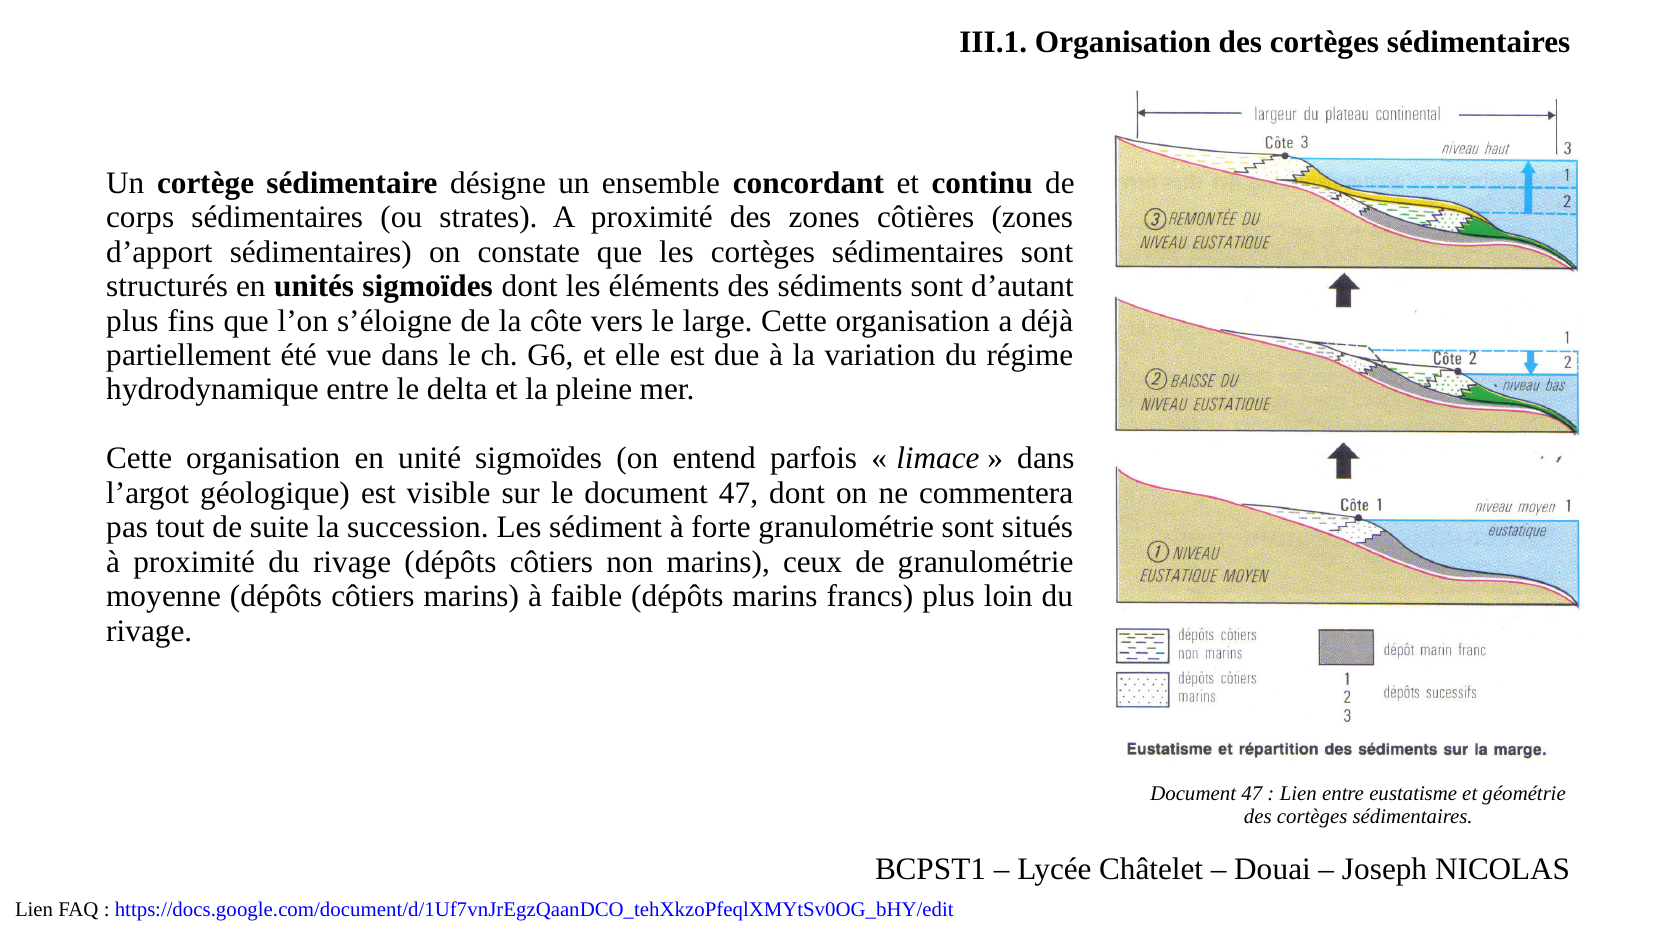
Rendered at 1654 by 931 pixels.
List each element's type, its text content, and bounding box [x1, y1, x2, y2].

text_box Document 47 : Lien entre eustatisme et géométrie des cortèges sédimentaires. [1139, 775, 1577, 851]
text_box III.1. Organisation des cortèges sédimentaires [401, 5, 1572, 78]
picture [1094, 65, 1607, 775]
text_box Lien FAQ : https://docs.google.com/document/d/1Uf7vnJrEgzQaanDCO_tehXkzoPfeqlXMYtSv0OG_bHY/edit [0, 897, 993, 931]
text_box BCPST1 – Lycée Châtelet – Douai – Joseph NICOLAS [637, 832, 1571, 905]
text_box Un cortège sédimentaire désigne un ensemble concordant et continu de corps sédimentaires (ou strates). A proximité des zones côtières (zones d’apport sédimentaires) on constate que les cortèges sédimentaires sont structurés en unités sigmoïdes dont les éléments des sédiments sont d’autant plus fins que l’on s’éloigne de la côte vers le large. Cette organisation a déjà partiellement été vue dans le ch. G6, et elle est due à la variation du régime hydrodynamique entre le delta et la pleine mer. Cette organisation en unité sigmoïdes (on entend parfois « limace » dans l’argot géologique) est visible sur le document 47, dont on ne commentera pas tout de suite la succession. Les sédiment à forte granulométrie sont situés à proximité du rivage (dépôts côtiers non marins), ceux de granulométrie moyenne (dépôts côtiers marins) à faible (dépôts marins francs) plus loin du rivage. [106, 165, 1075, 649]
